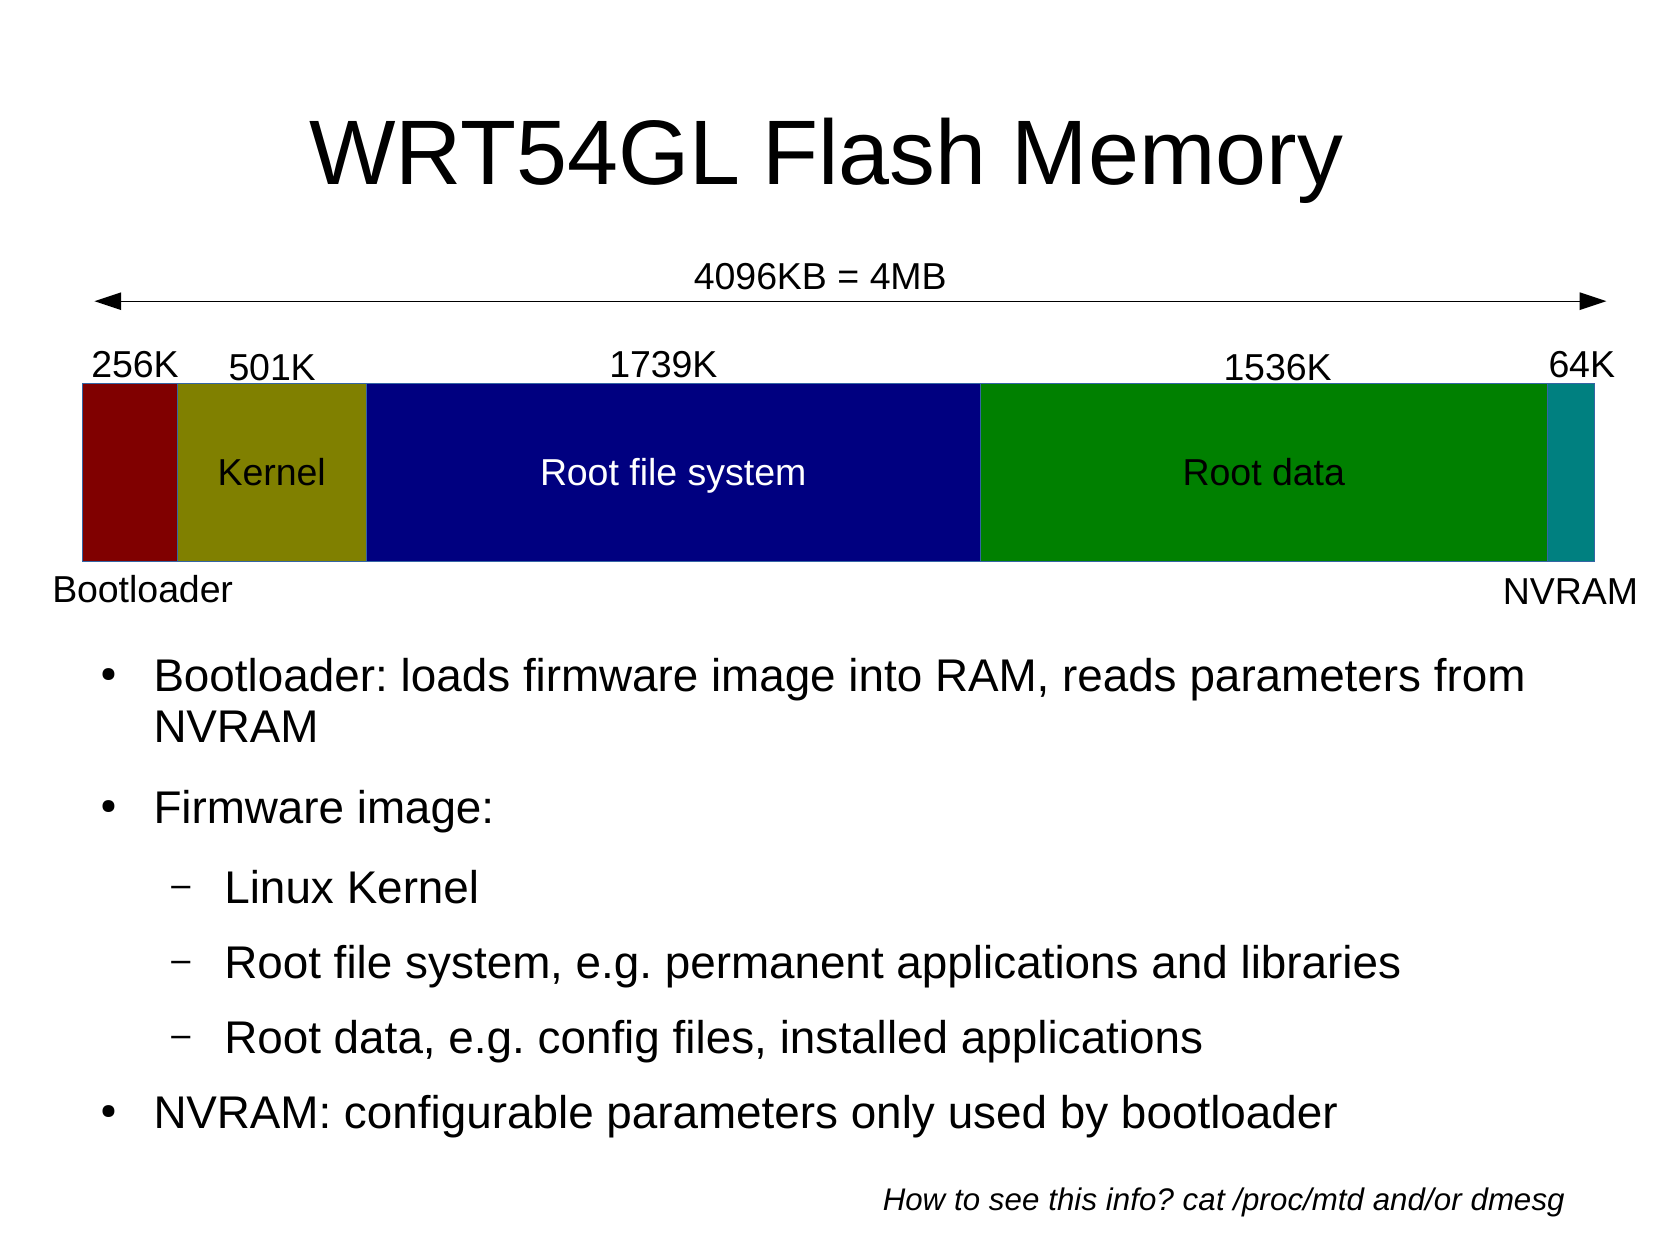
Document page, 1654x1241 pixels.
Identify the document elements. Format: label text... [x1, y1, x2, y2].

title WRT54GL Flash Memory [82, 49, 1571, 257]
text_box 501K [213, 338, 331, 396]
text_box Bootloader [37, 561, 249, 618]
list Bootloader: loads firmware image into RAM, reads parameters from NVRAM Firmware image: Linux Kernel Root file system, e.g. permanent applications and libraries Root data, e.g. config files, installed applications NVRAM: configurable parameters only used by bootloader [82, 649, 1571, 1205]
text_box NVRAM [1488, 563, 1654, 621]
text_box 1739K [594, 336, 733, 394]
text_box Root data [981, 383, 1547, 562]
text_box 1536K [1208, 338, 1347, 396]
text_box [82, 394, 178, 561]
text_box [1547, 394, 1595, 562]
text_box Kernel [178, 383, 366, 562]
text_box 256K [76, 336, 194, 394]
text_box Root file system [366, 383, 981, 562]
text_box How to see this info? cat /proc/mtd and/or dmesg [868, 1175, 1582, 1226]
text_box 4096KB = 4MB [679, 248, 962, 305]
text_box 64K [1533, 336, 1630, 394]
